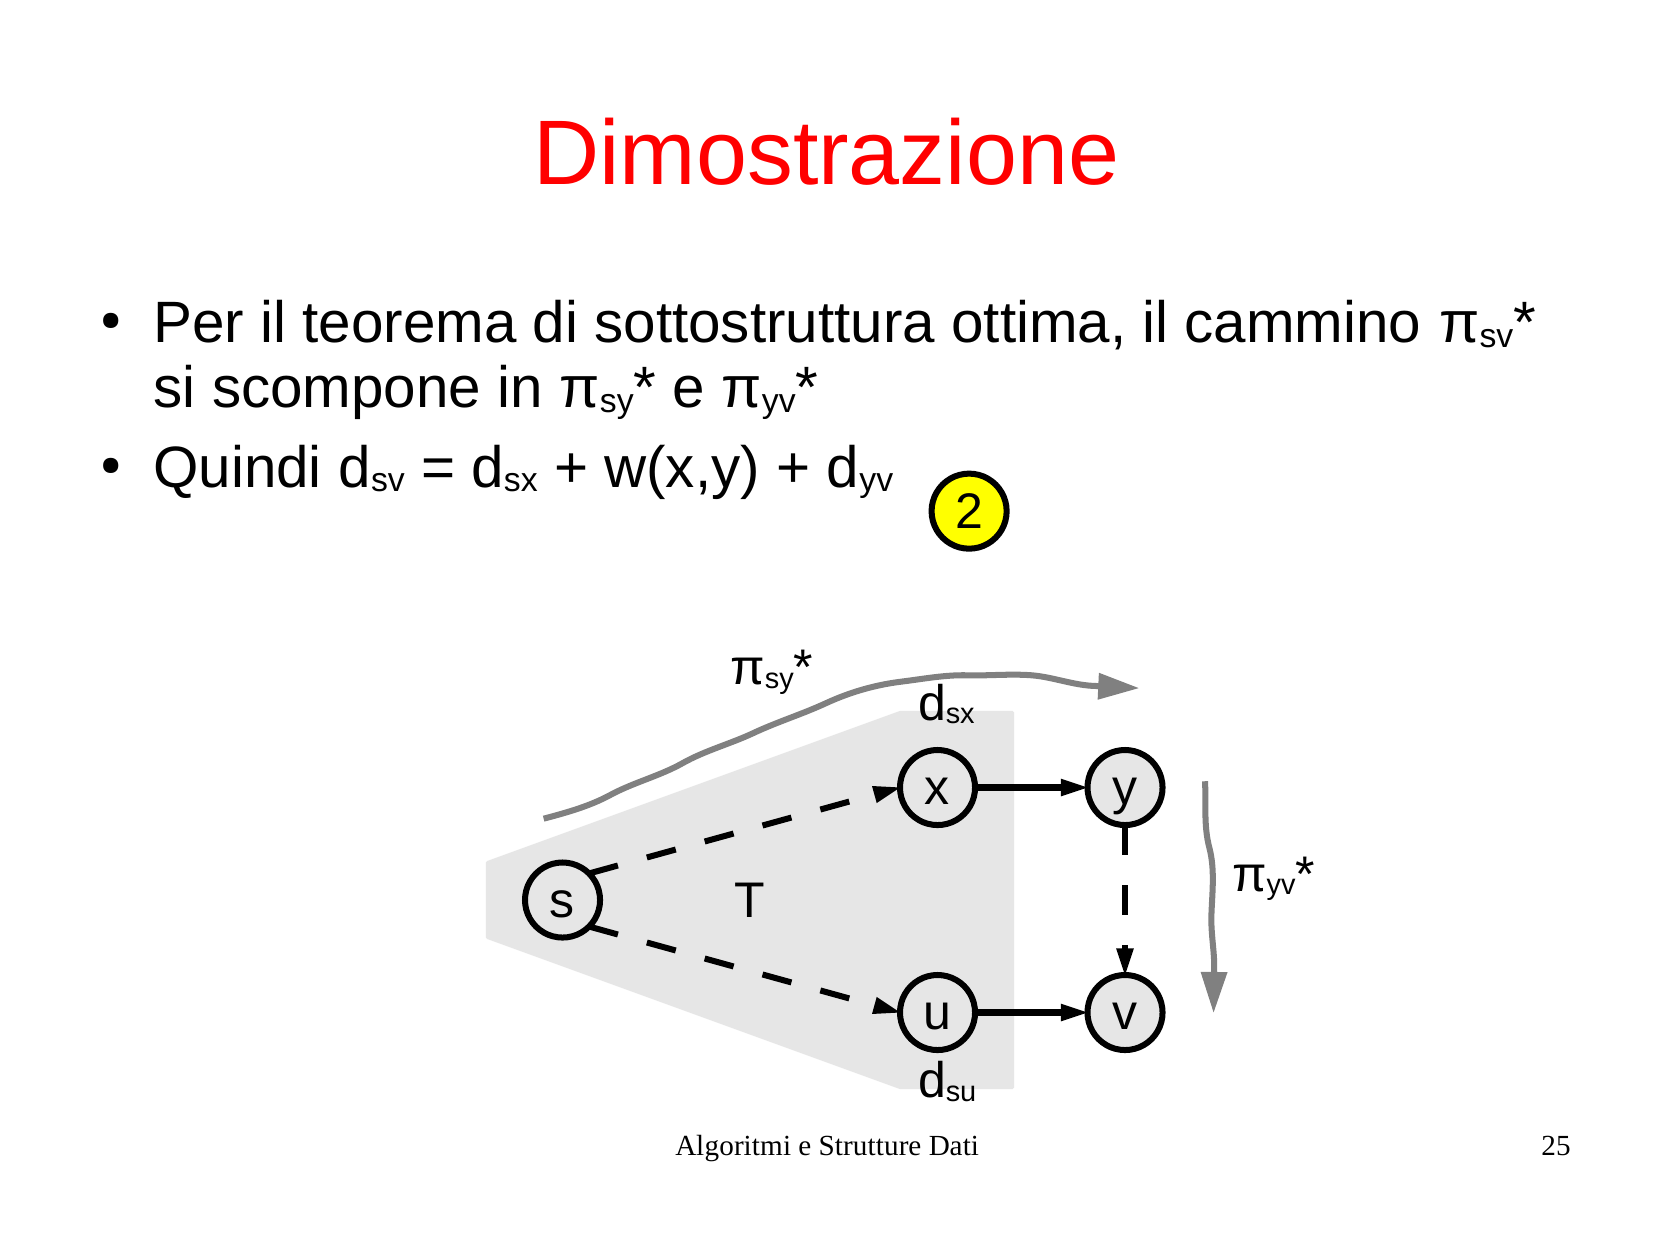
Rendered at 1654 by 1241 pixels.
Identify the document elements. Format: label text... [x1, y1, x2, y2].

text_box s [525, 862, 601, 938]
text_box dsx [918, 679, 976, 748]
text_box y [1087, 750, 1163, 825]
text_box dsu [918, 1052, 977, 1126]
title Dimostrazione [82, 49, 1571, 257]
text_box πsy* [730, 639, 843, 712]
list Per il teorema di sottostruttura ottima, il cammino πsv* si scompone in πsy* e πyv* Quindi dsv = dsx + w(x,y) + dyv [82, 290, 1571, 1109]
text_box u [900, 975, 975, 1051]
text_box πyv* [1232, 846, 1345, 919]
text_box x [900, 750, 975, 826]
text_box v [1087, 975, 1163, 1051]
text_box 2 [931, 473, 1007, 549]
